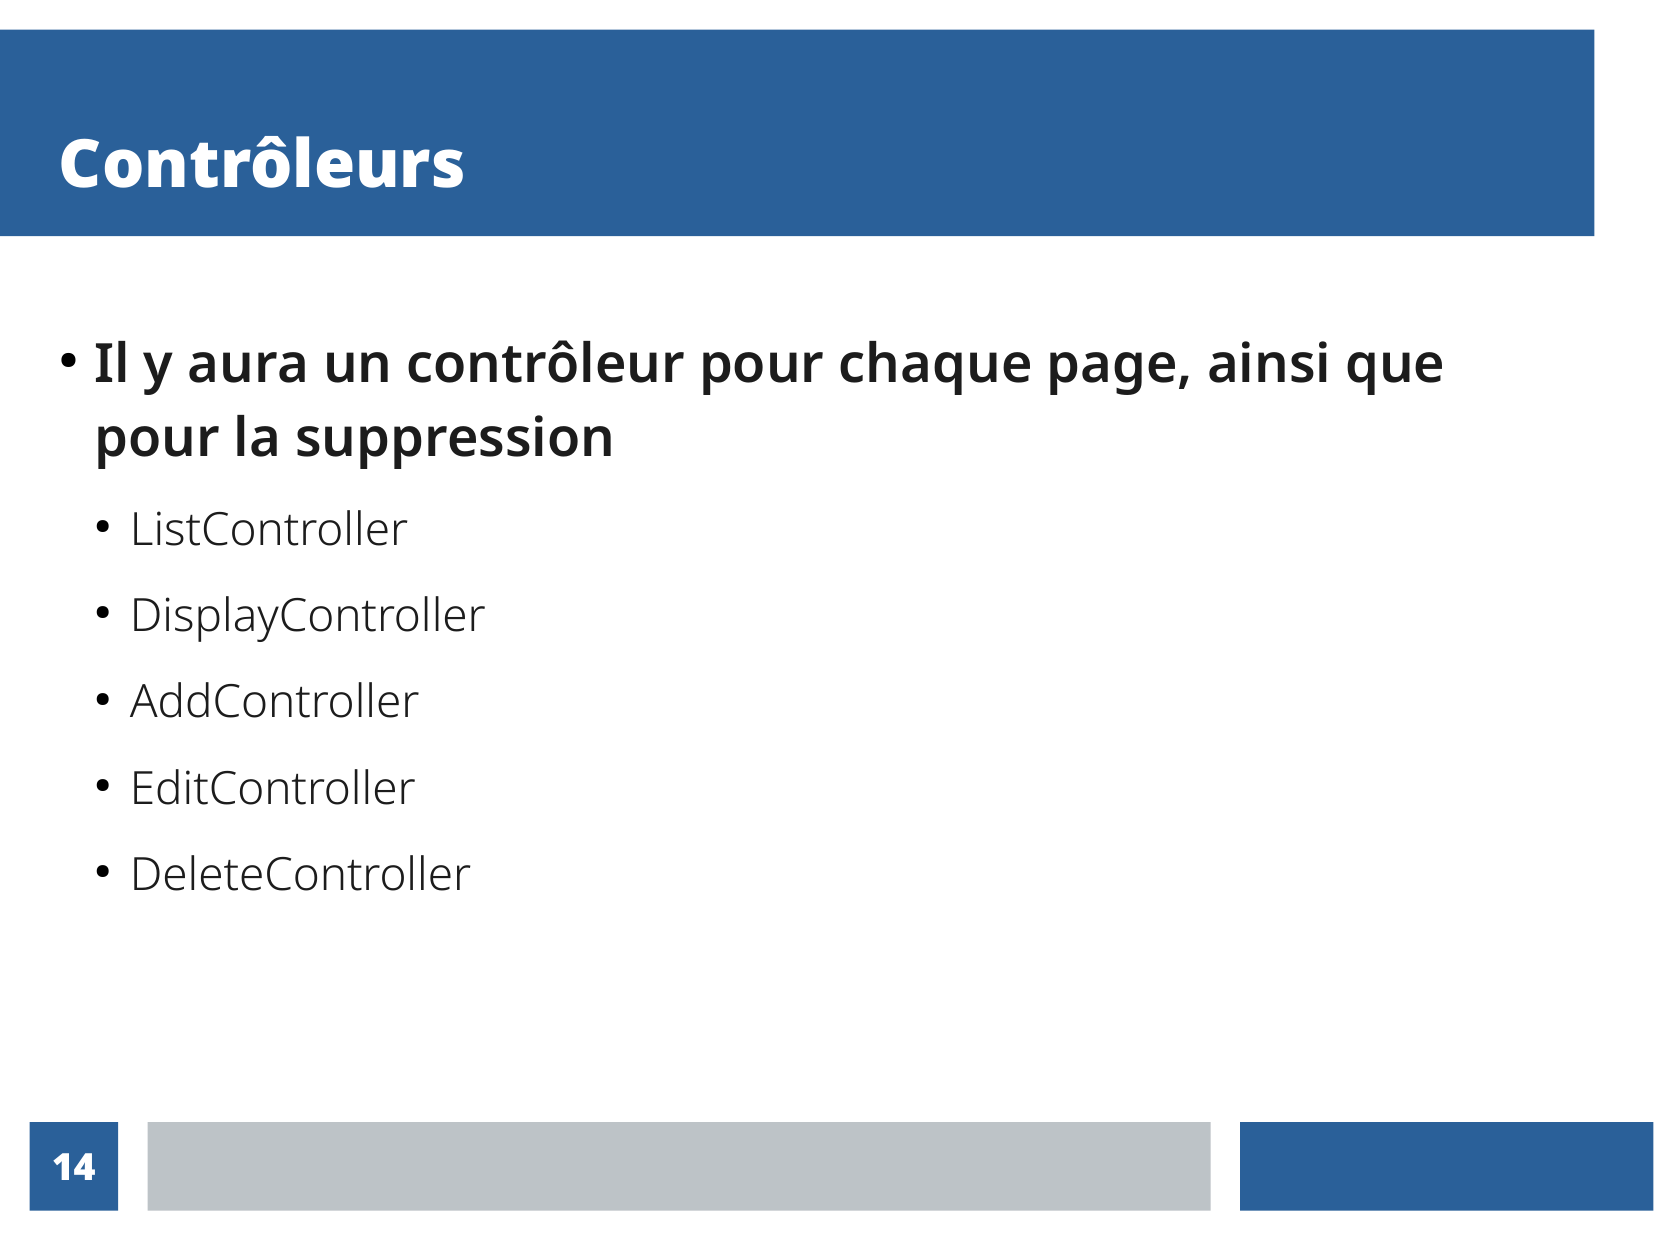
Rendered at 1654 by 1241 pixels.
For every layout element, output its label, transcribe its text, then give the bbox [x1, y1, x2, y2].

list Il y aura un contrôleur pour chaque page, ainsi que pour la suppression ListController DisplayController AddController EditController DeleteController [59, 324, 1565, 1093]
title Contrôleurs [59, 59, 1595, 207]
